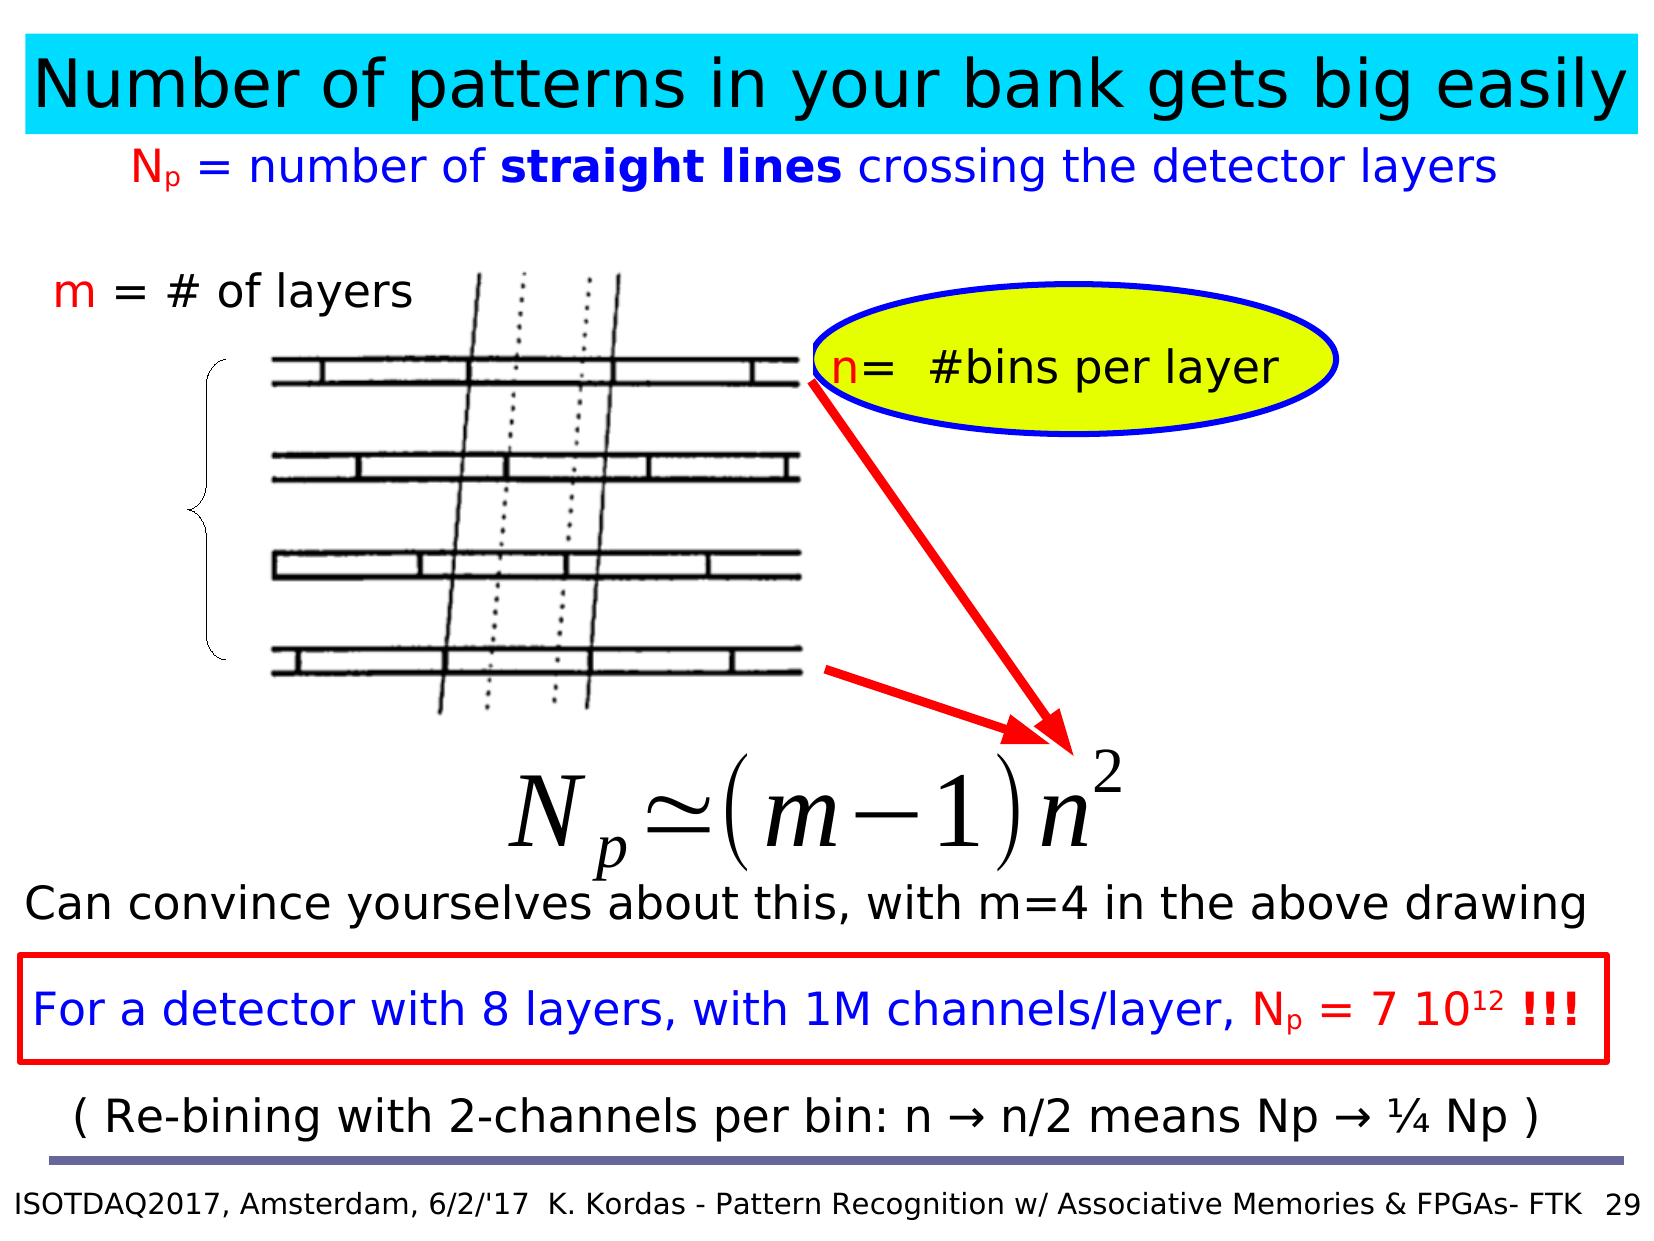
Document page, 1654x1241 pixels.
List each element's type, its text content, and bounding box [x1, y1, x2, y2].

text_box Can convince yourselves about this, with m=4 in the above drawing For a detector with 8 layers, with 1M channels/layer, Np = 7 1012 !!! ( Re-bining with 2-channels per bin: n → n/2 means Np → ¼ Np ) [23, 958, 1604, 1059]
text_box Np = number of straight lines crossing the detector layers [115, 132, 1513, 216]
text_box Can convince yourselves about this, with m=4 in the above drawing For a detector with 8 layers, with 1M channels/layer, Np = 7 1012 !!! ( Re-bining with 2-channels per bin: n → n/2 means Np → ¼ Np ) [9, 869, 1605, 1168]
chart [475, 732, 1151, 869]
title Number of patterns in your bank gets big easily [25, 33, 1638, 135]
text_box n= #bins per layer [815, 333, 1304, 403]
picture [262, 262, 813, 735]
text_box [860, 403, 1287, 435]
text_box m = # of layers [37, 257, 429, 327]
text_box [827, 284, 1337, 396]
